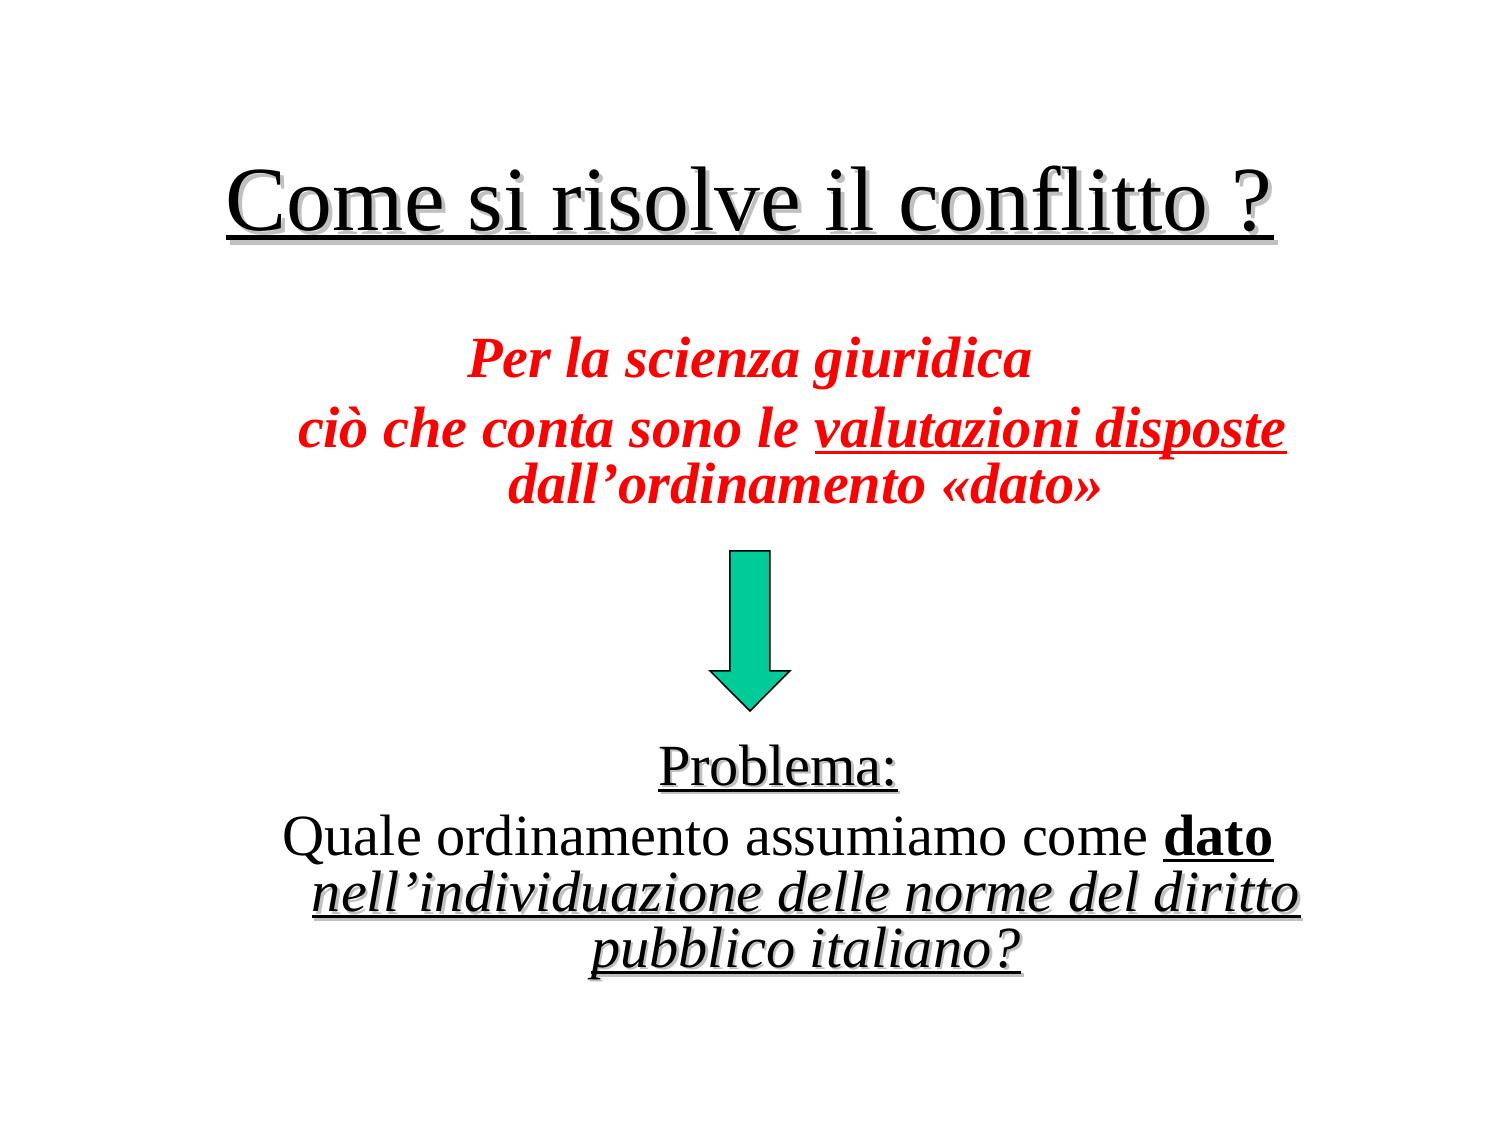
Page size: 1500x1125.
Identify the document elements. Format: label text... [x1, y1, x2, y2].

list Per la scienza giuridica ciò che conta sono le valutazioni disposte dall’ordinamento «dato» Problema: Quale ordinamento assumiamo come dato nell’individuazione delle norme del diritto pubblico italiano? [112, 324, 1388, 1000]
title Come si risolve il conflitto ? [112, 99, 1388, 288]
